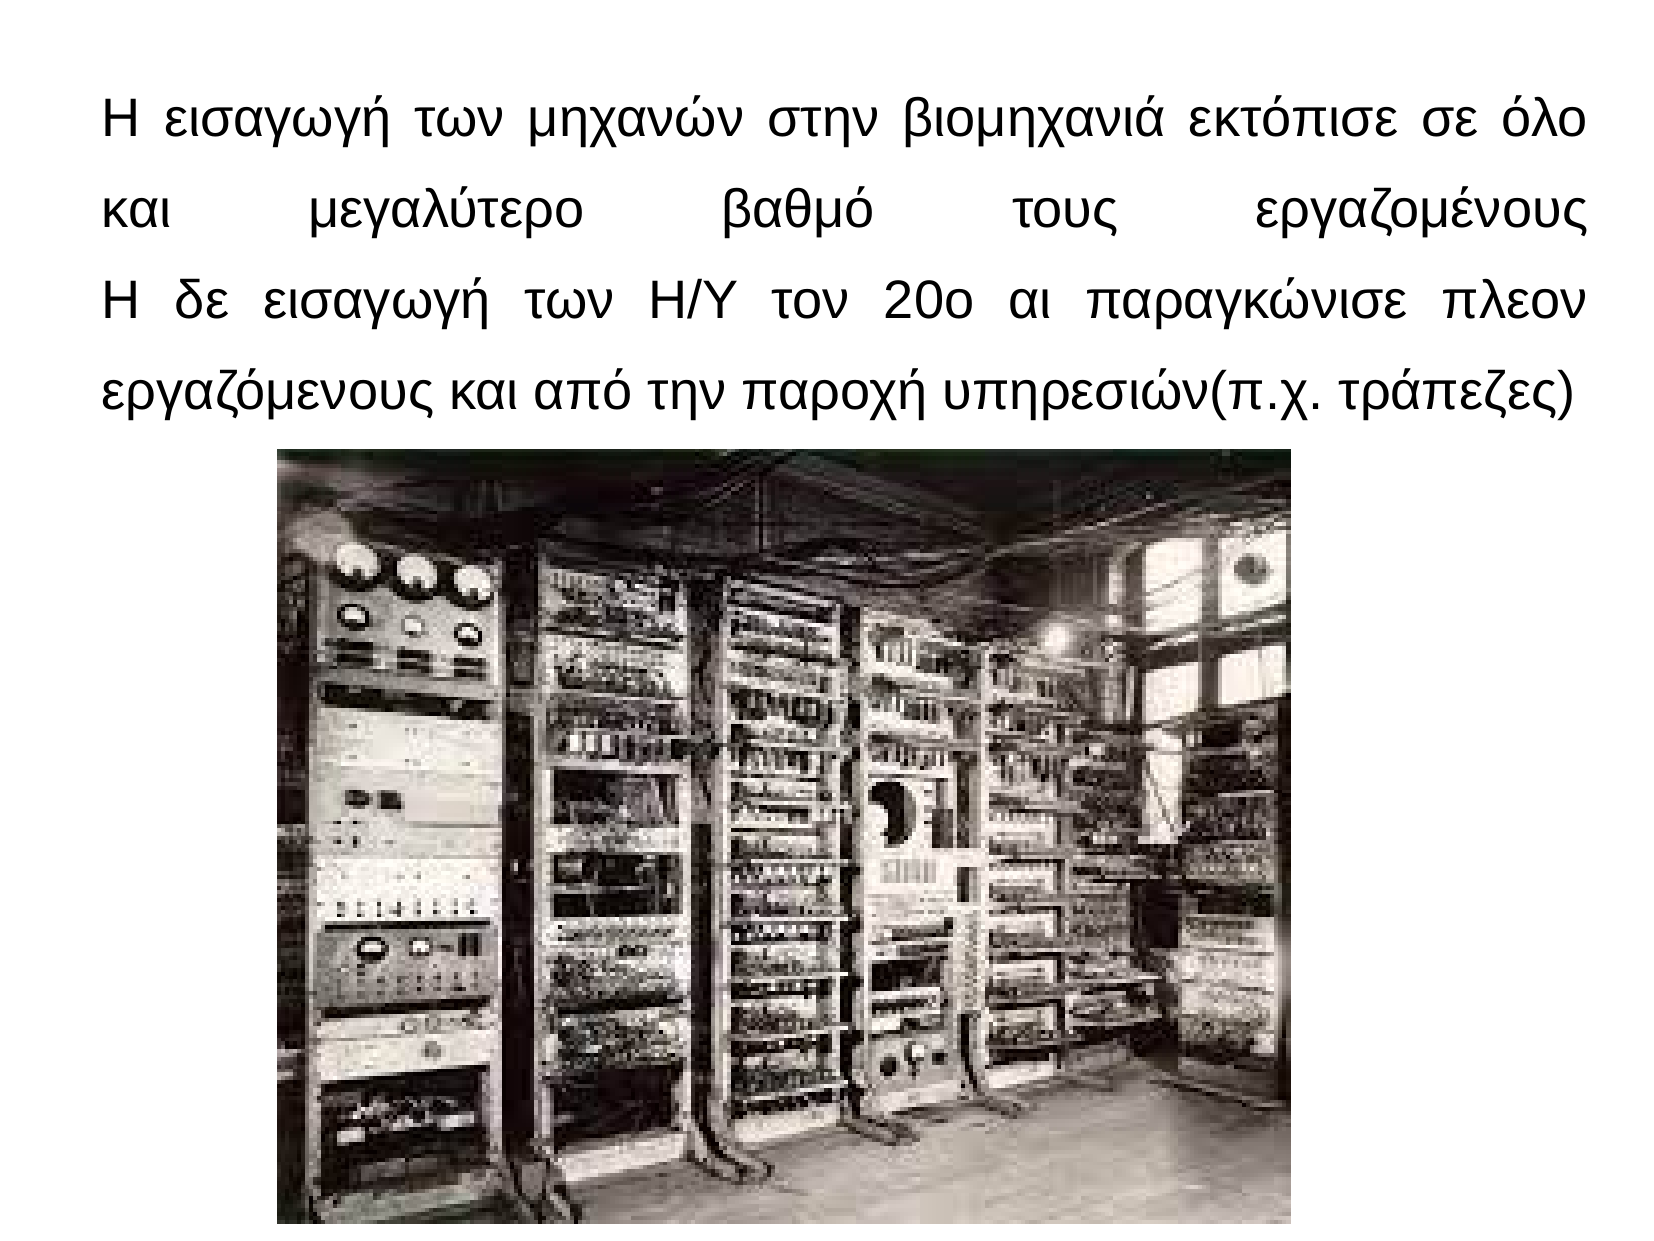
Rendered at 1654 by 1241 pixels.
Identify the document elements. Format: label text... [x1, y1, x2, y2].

picture [277, 449, 1291, 1224]
title Η εισαγωγή των μηχανών στην βιομηχανιά εκτόπισε σε όλο και μεγαλύτερο βαθμό τους εργαζομένους Η δε εισαγωγή των Η/Υ τον 20ο αι παραγκώνισε πλεον εργαζόμενους και από την παροχή υπηρεσιών(π.χ. τράπεζες) [101, 72, 1591, 406]
